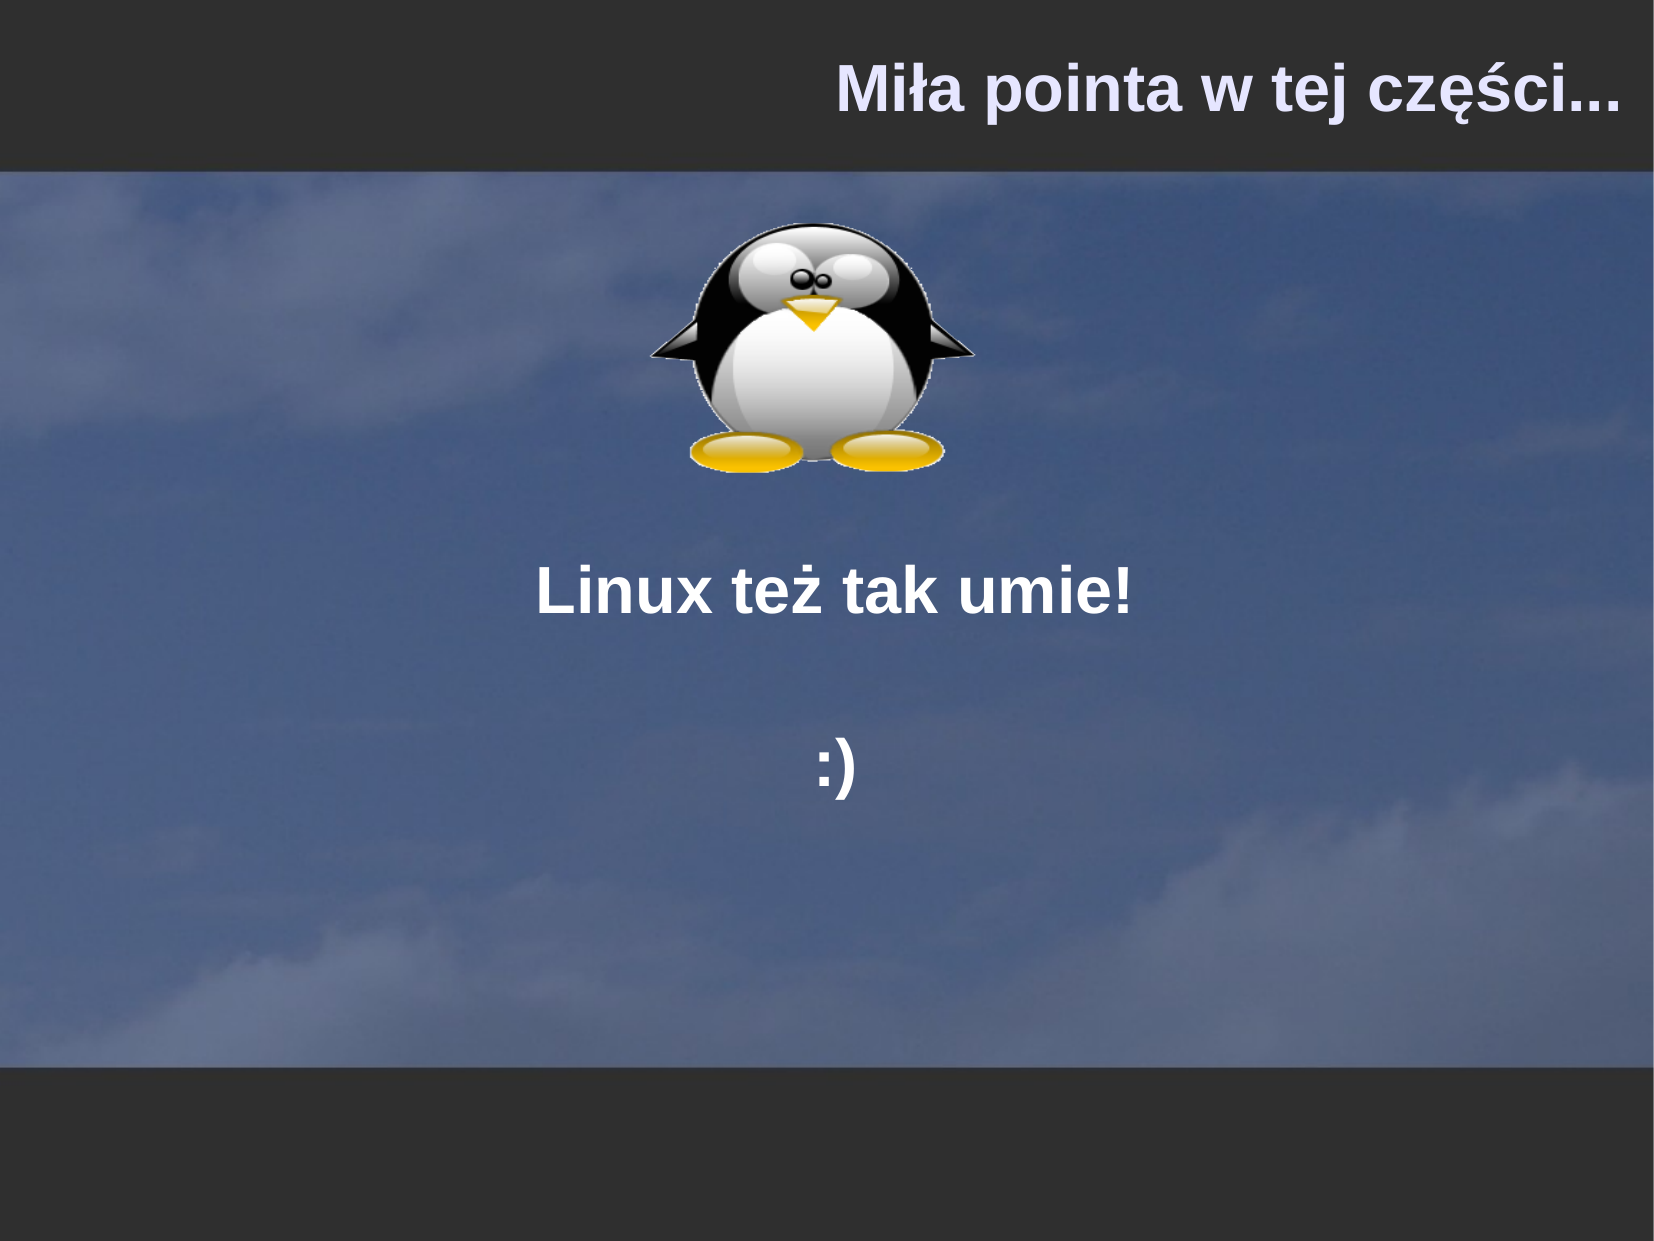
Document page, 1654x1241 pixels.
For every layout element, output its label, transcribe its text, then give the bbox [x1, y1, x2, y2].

picture [0, 0, 1654, 1241]
list Linux też tak umie! :) [29, 206, 1625, 1034]
title Miła pointa w tej części... [29, 29, 1625, 148]
